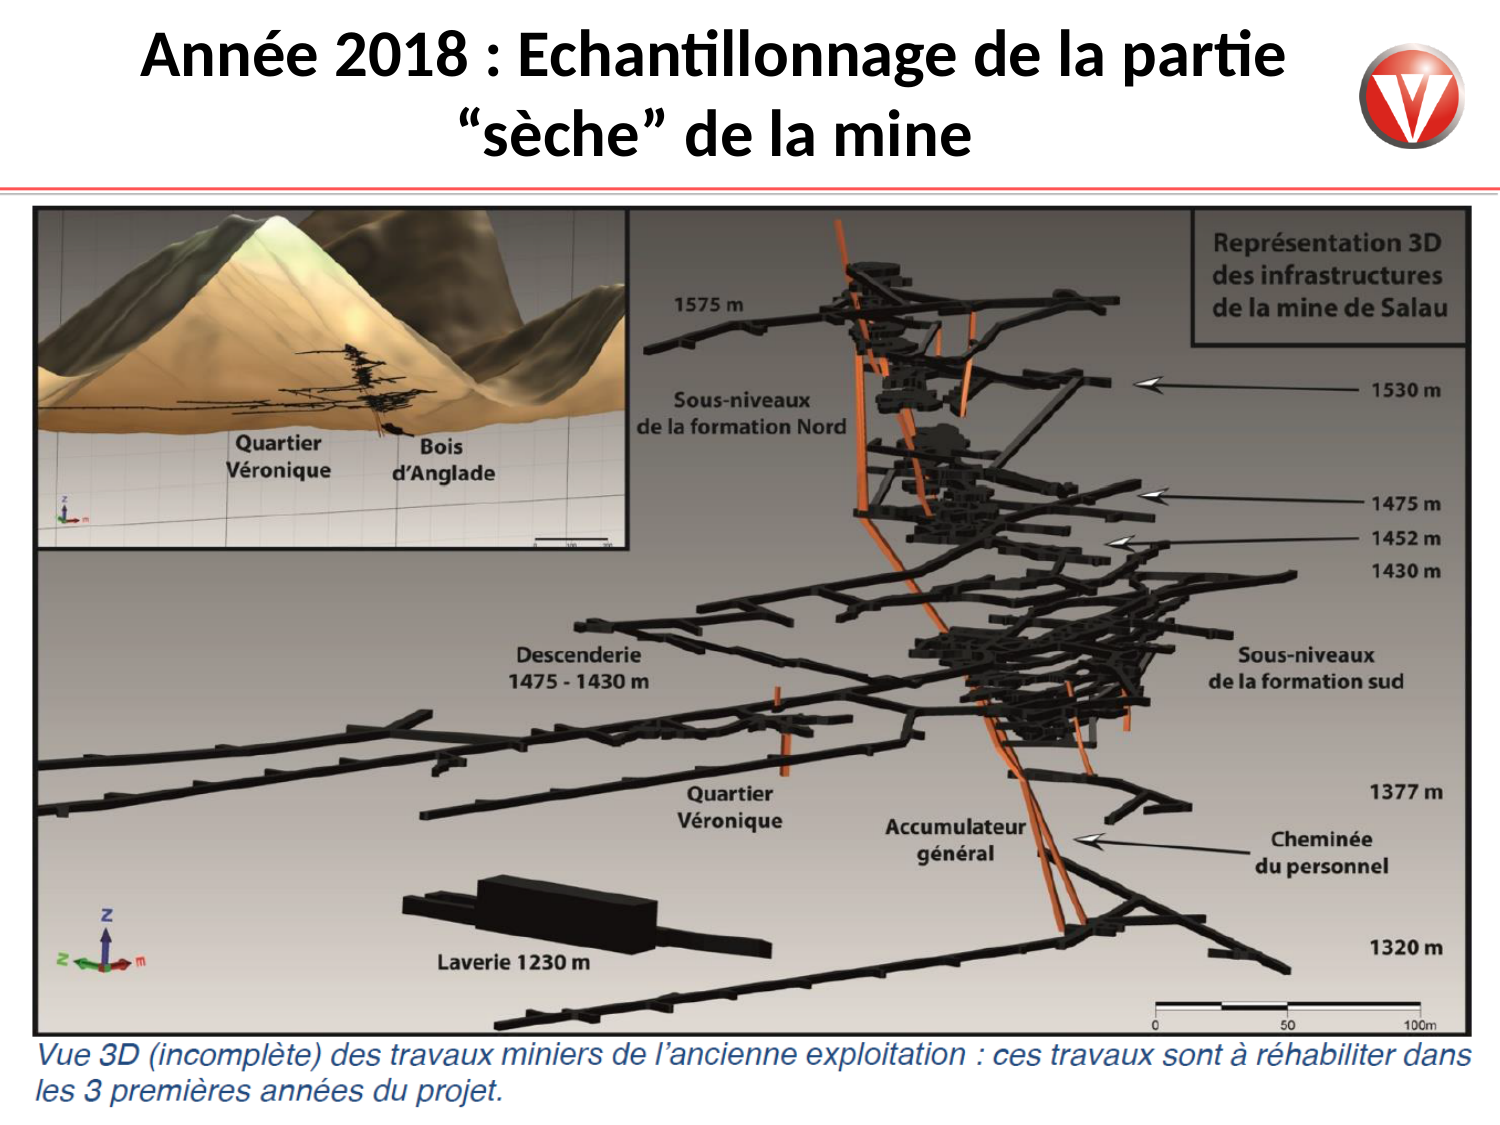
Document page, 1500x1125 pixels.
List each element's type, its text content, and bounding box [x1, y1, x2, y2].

picture [1359, 43, 1465, 149]
picture [17, 196, 1485, 1118]
text_box Année 2018 : Echantillonnage de la partie “sèche” de la mine [76, 30, 1352, 149]
